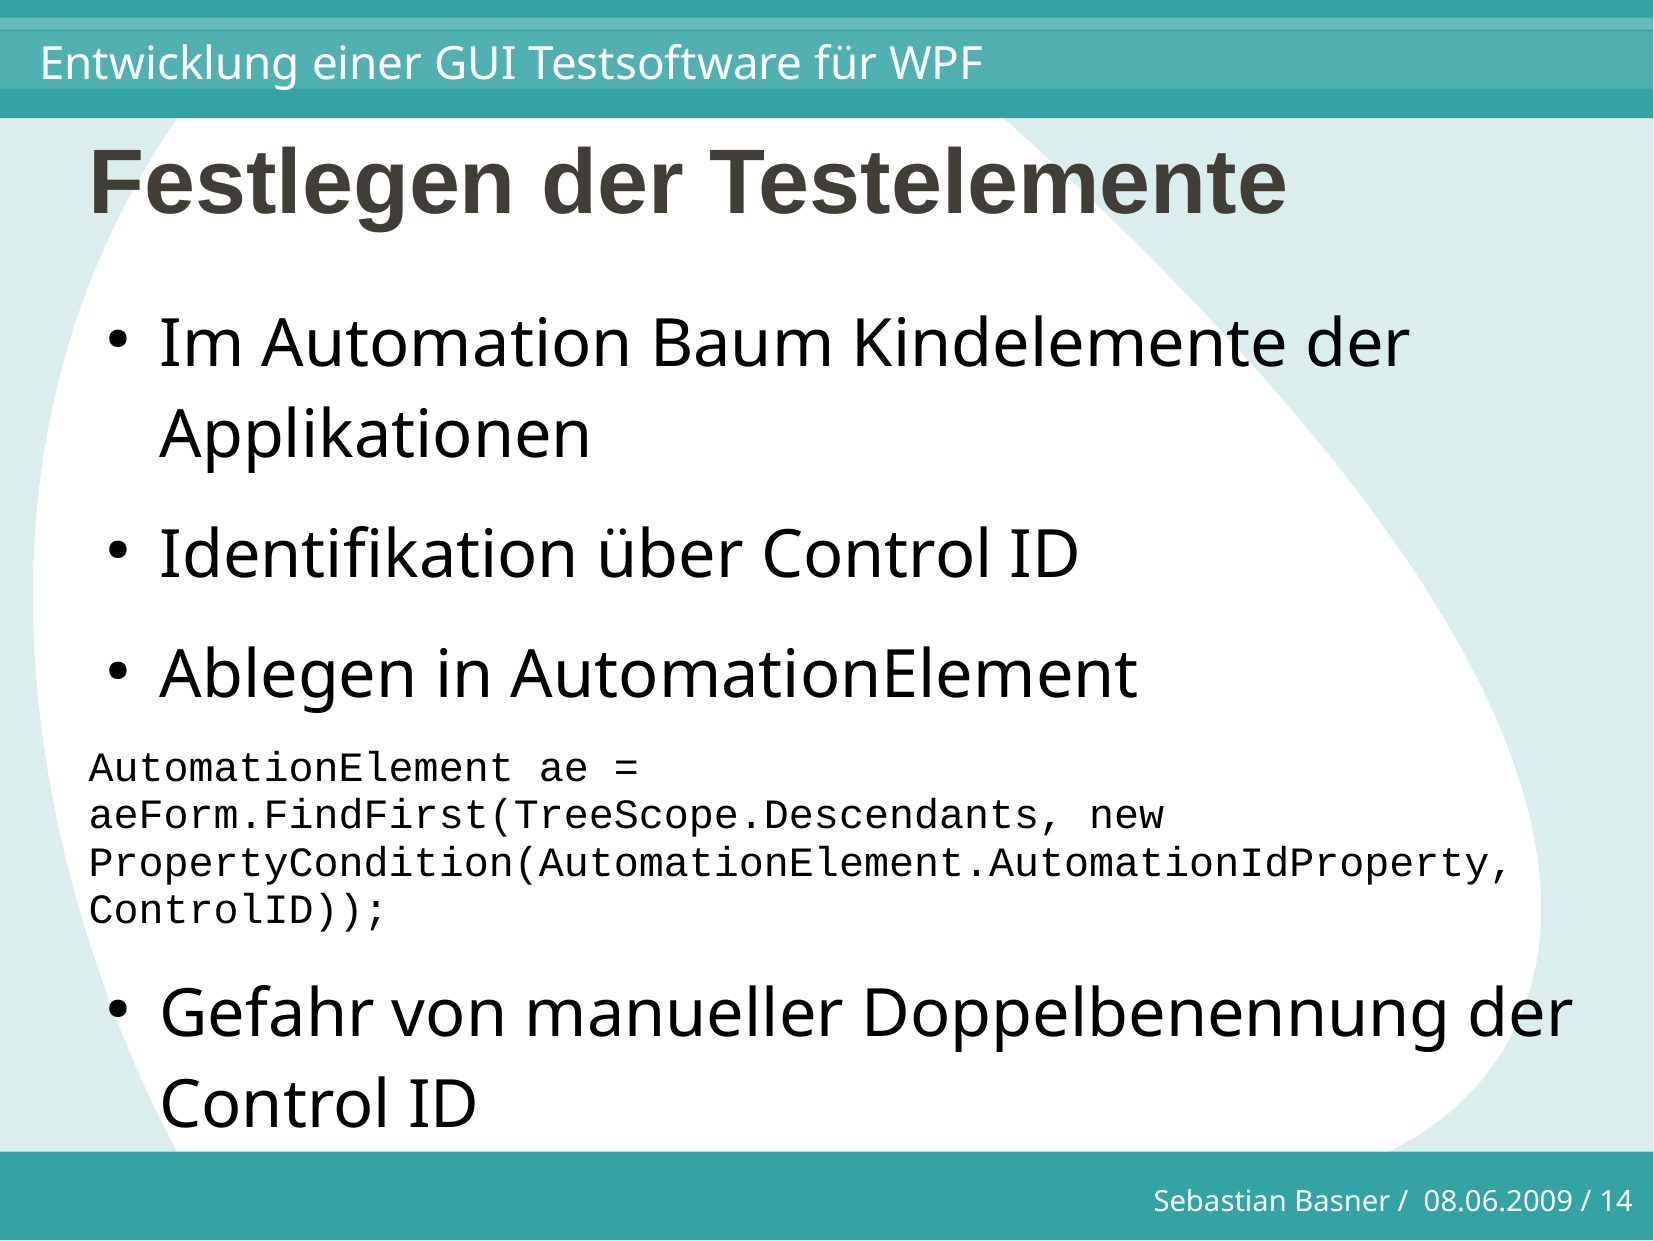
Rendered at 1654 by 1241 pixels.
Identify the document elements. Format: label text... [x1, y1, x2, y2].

title Festlegen der Testelemente [88, 130, 1577, 234]
list Im Automation Baum Kindelemente der Applikationen Identifikation über Control ID Ablegen in AutomationElement AutomationElement ae = aeForm.FindFirst(TreeScope.Descendants, new PropertyCondition(AutomationElement.AutomationIdProperty, ControlID)); Gefahr von manueller Doppelbenennung der Control ID [88, 295, 1577, 1099]
